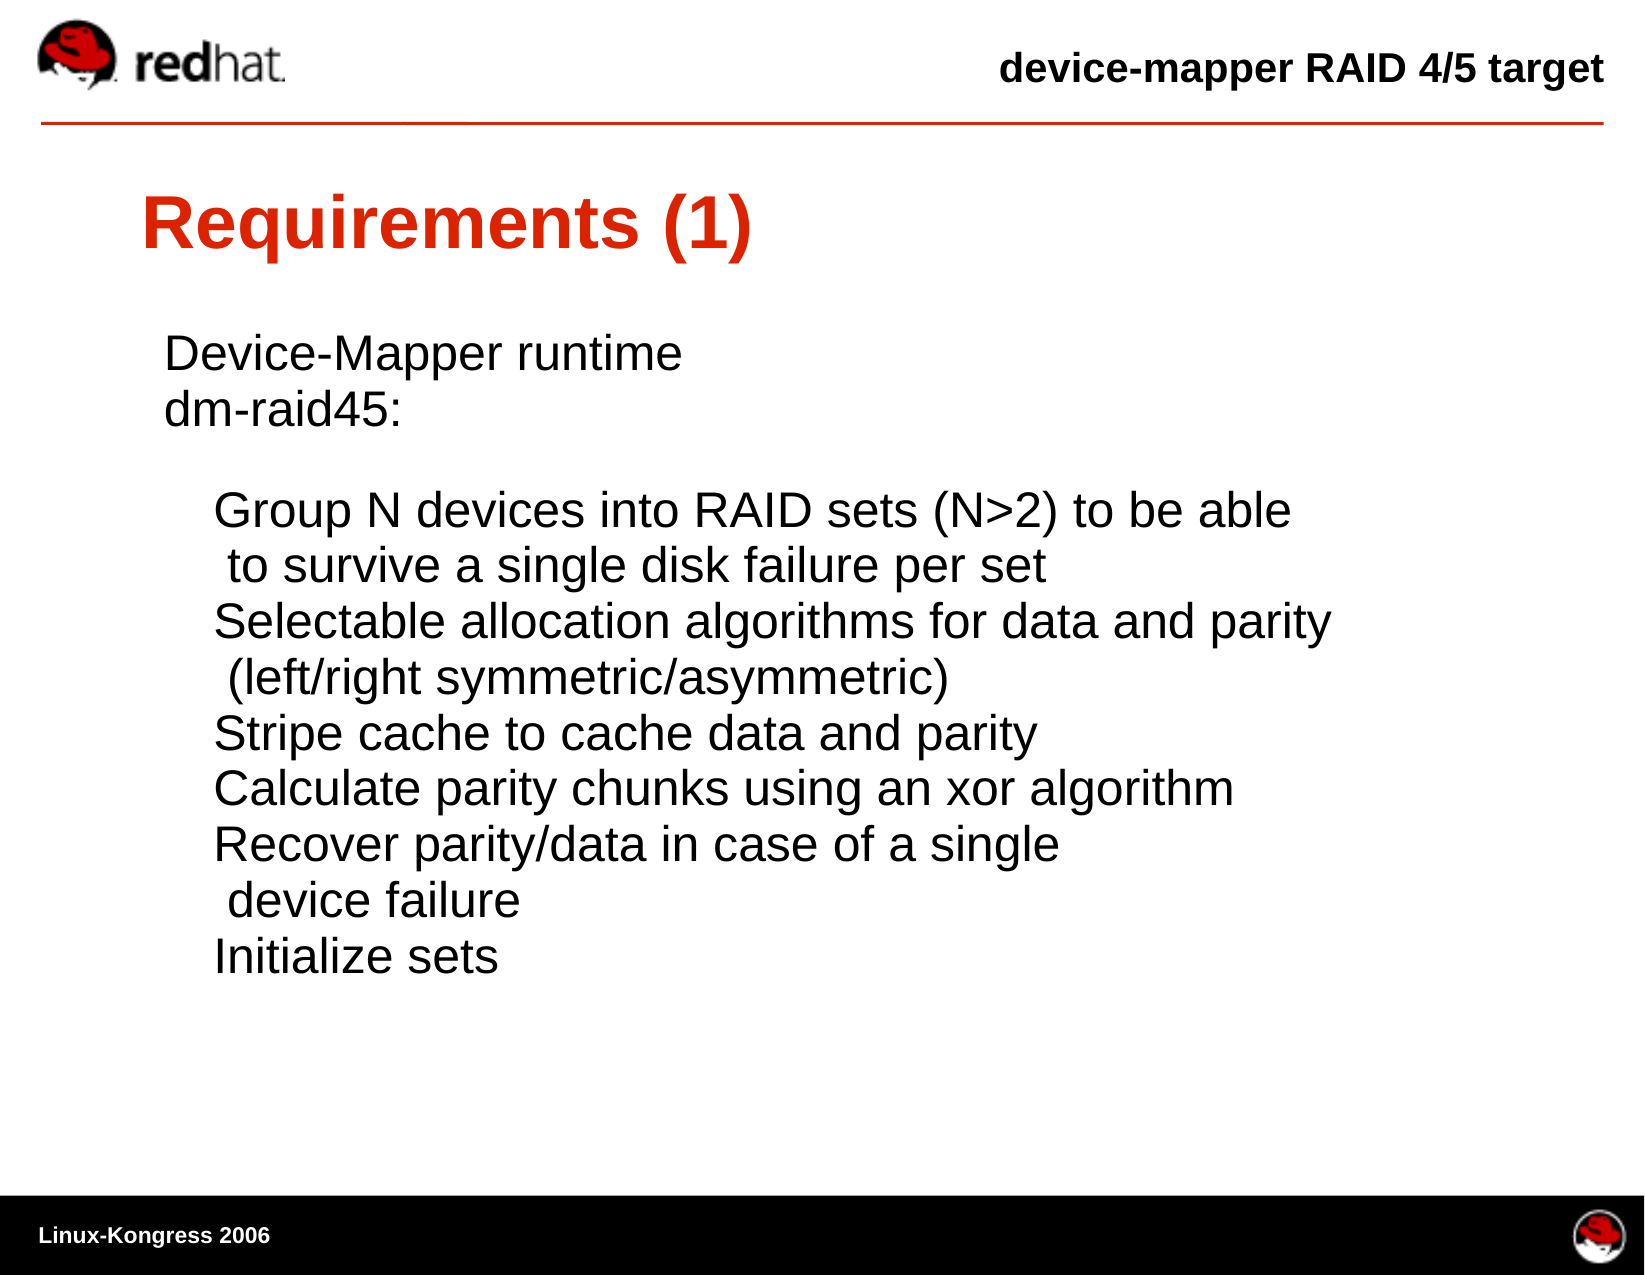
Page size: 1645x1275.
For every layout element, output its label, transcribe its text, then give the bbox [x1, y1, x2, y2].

text_box device-mapper RAID 4/5 target [959, 44, 1605, 97]
text_box [0, 1195, 1645, 1275]
text_box Group N devices into RAID sets (N>2) to be able to survive a single disk failure per set Selectable allocation algorithms for data and parity (left/right symmetric/asymmetric) Stripe cache to cache data and parity Calculate parity chunks using an xor algorithm Recover parity/data in case of a single device failure Initialize sets [199, 481, 1367, 1151]
text_box Device-Mapper runtime dm-raid45: [150, 324, 1346, 450]
text_box Linux-Kongress 2006 [38, 1222, 381, 1252]
text_box Requirements (1) [141, 180, 754, 274]
picture [36, 17, 285, 102]
picture [1568, 1206, 1631, 1270]
